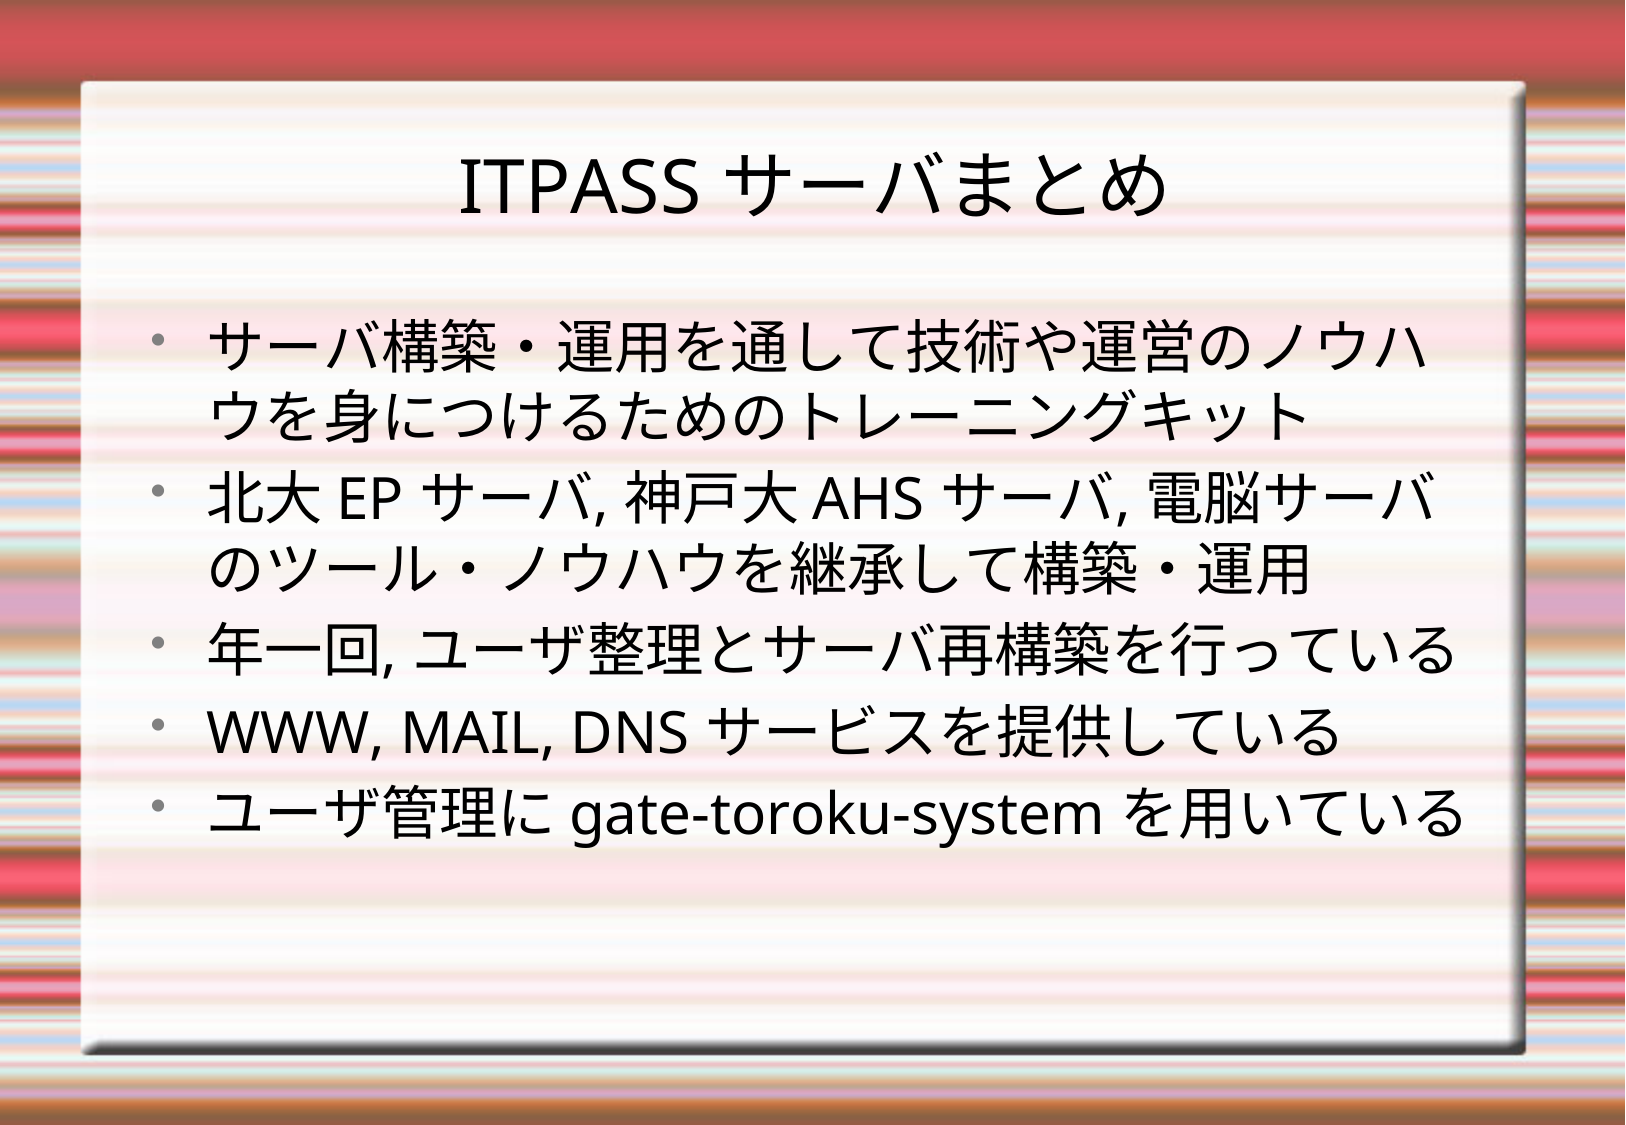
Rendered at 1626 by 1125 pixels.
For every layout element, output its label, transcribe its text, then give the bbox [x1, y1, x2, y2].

picture [0, 0, 1625, 1125]
list サーバ構築・運用を通して技術や運営のノウハウを身につけるためのトレーニングキット 北大 EP サーバ, 神戸大 AHS サーバ, 電脳サーバのツール・ノウハウを継承して構築・運用 年一回, ユーザ整理とサーバ再構築を行っている WWW, MAIL, DNS サービスを提供している ユーザ管理に gate-toroku-system を用いている [135, 302, 1494, 1041]
title ITPASS サーバまとめ [135, 90, 1494, 278]
